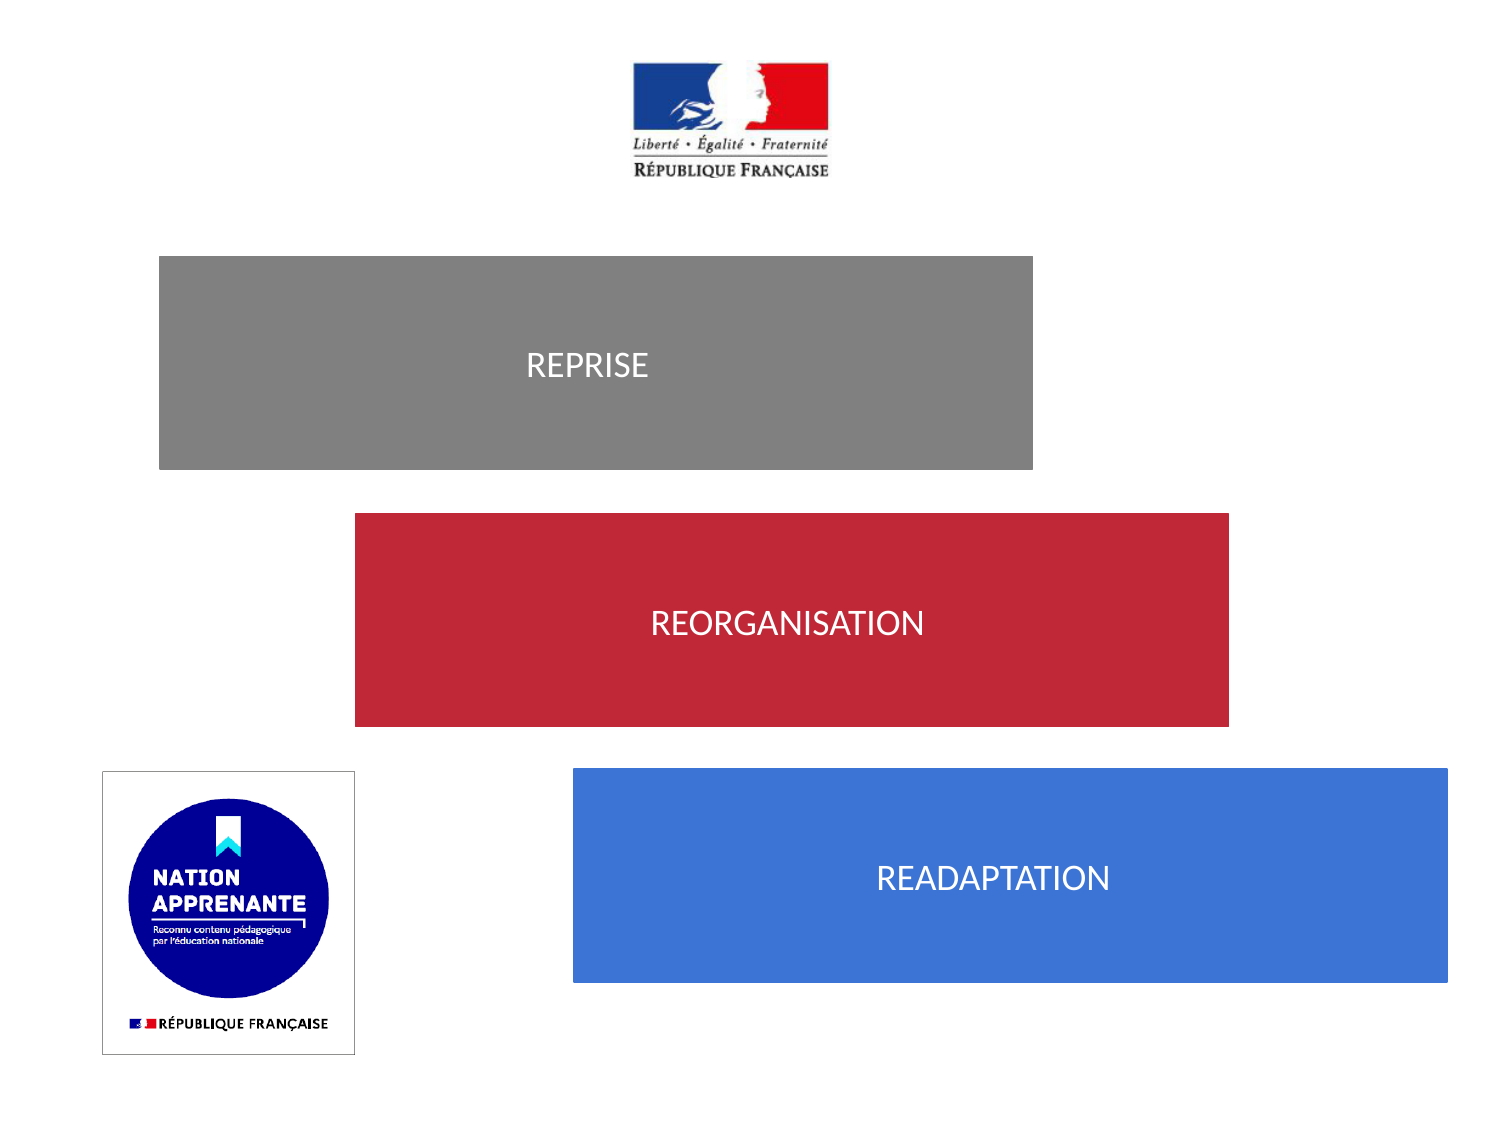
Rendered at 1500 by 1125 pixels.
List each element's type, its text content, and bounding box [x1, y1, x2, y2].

picture [630, 60, 832, 178]
picture [100, 769, 356, 1056]
text_box REPRISE [159, 256, 1033, 470]
text_box READAPTATION [574, 769, 1447, 982]
text_box REORGANISATION [355, 513, 1229, 727]
